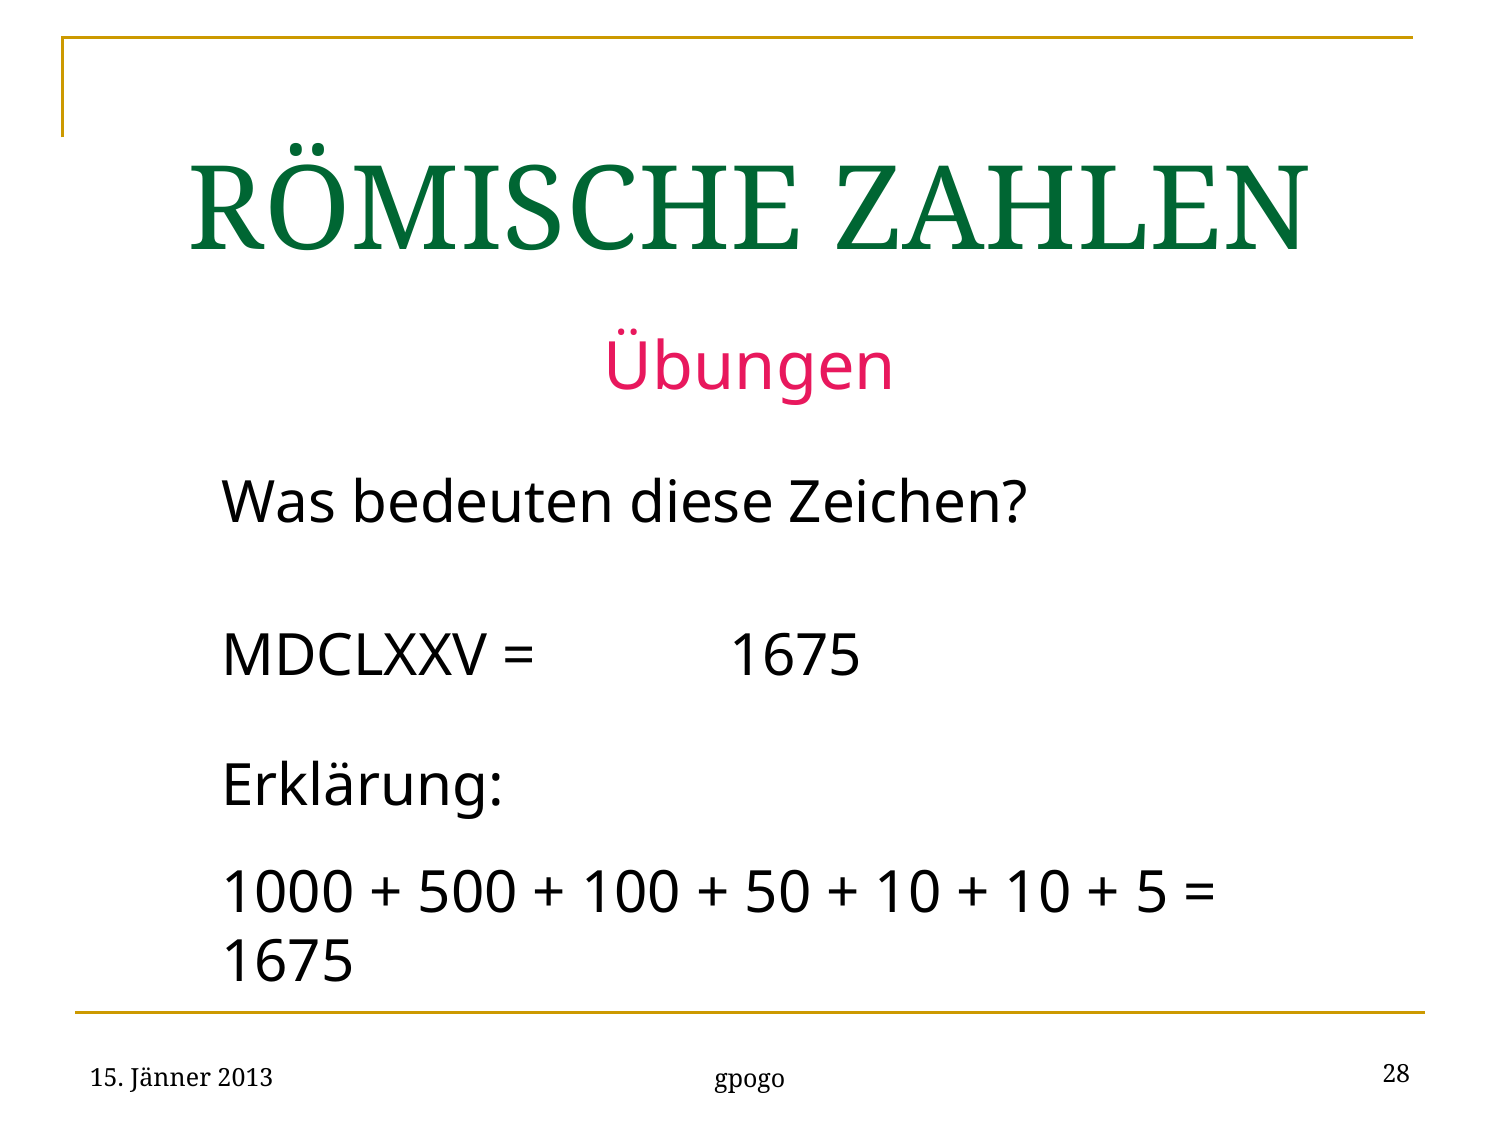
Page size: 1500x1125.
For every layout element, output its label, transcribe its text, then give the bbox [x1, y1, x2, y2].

text_box Was bedeuten diese Zeichen? [206, 456, 1294, 542]
text_box gpogo [512, 1025, 988, 1101]
text_box 15. Jänner 2013 [74, 1024, 426, 1100]
text_box MDCLXXV = [206, 609, 573, 696]
title RÖMISCHE ZAHLEN [141, 82, 1359, 279]
text_box Erklärung: 1000 + 500 + 100 + 50 + 10 + 10 + 5 = 1675 [206, 739, 1294, 1002]
text_box <Nummer> [1074, 1024, 1426, 1100]
text_box 1675 [714, 609, 951, 696]
text_box Übungen [437, 315, 1063, 411]
